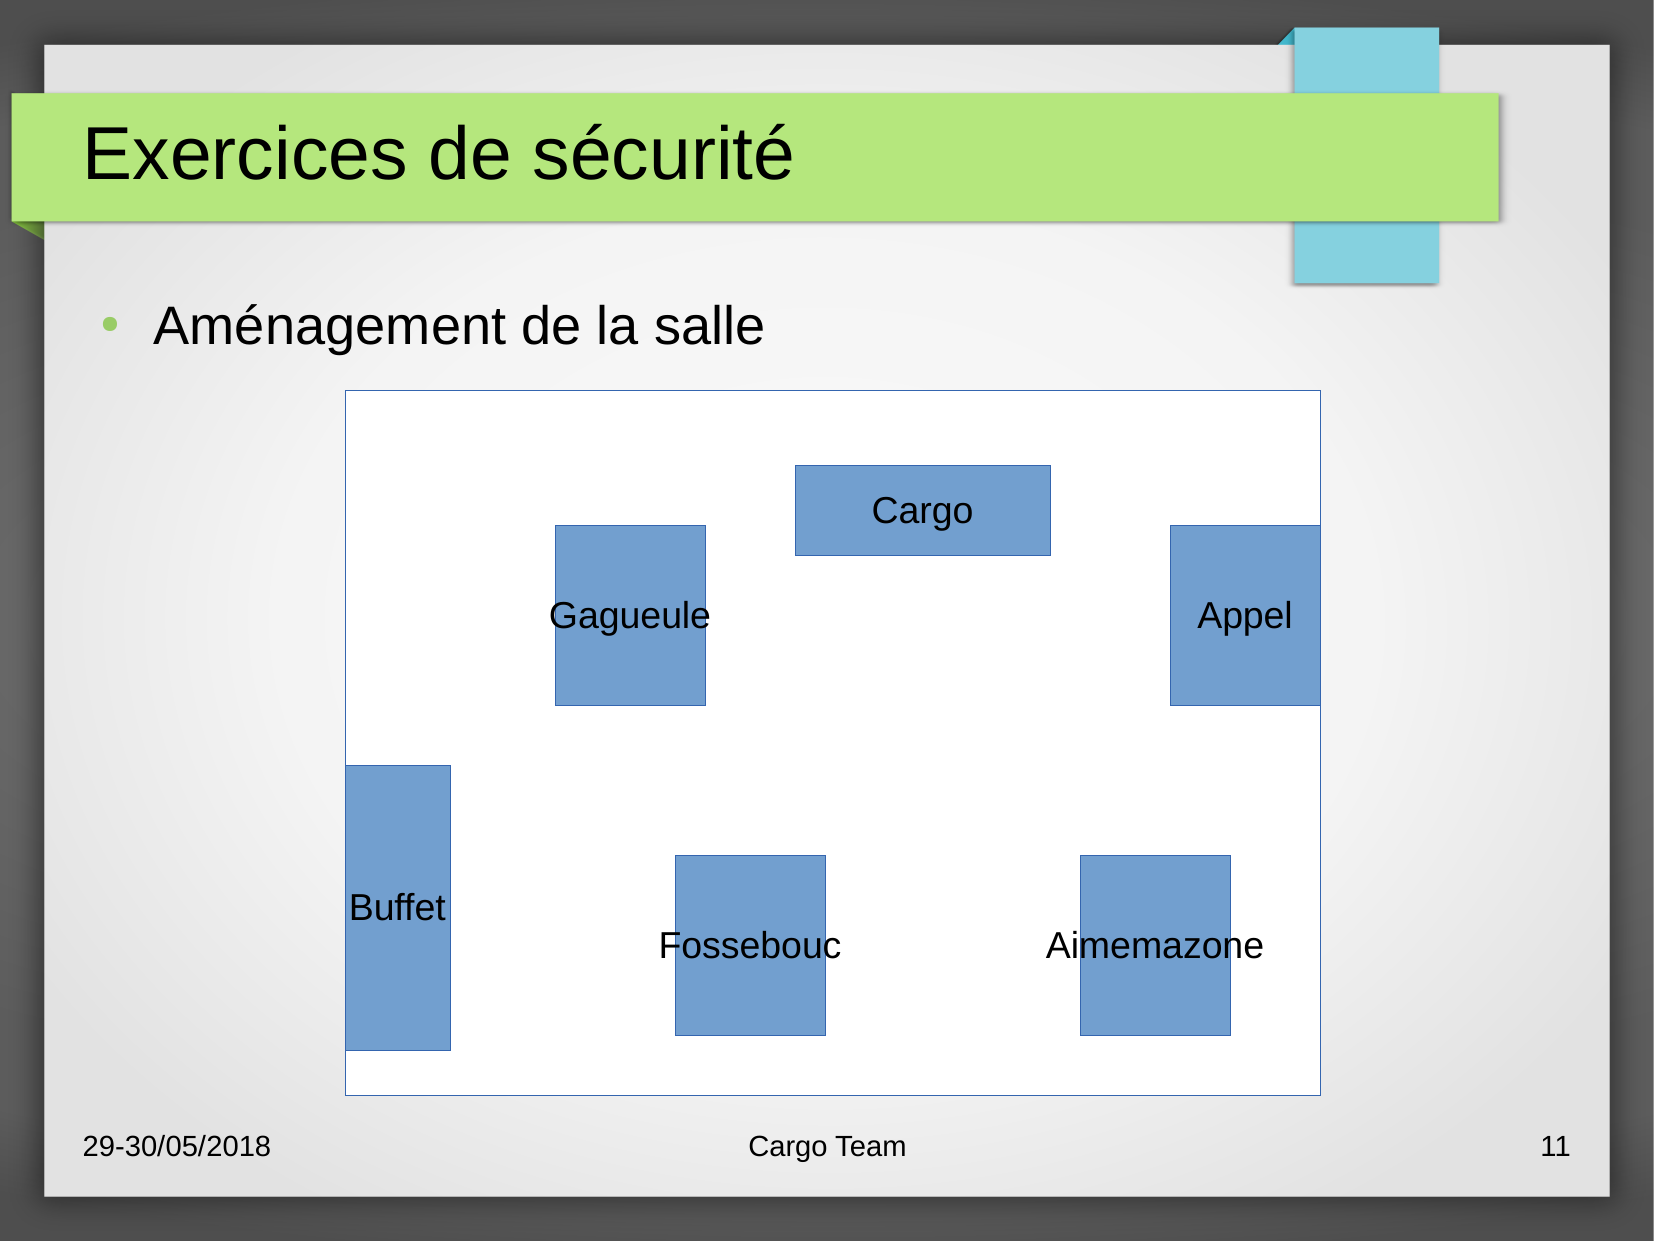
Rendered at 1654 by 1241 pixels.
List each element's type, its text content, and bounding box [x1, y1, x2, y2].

text_box Appel [1170, 525, 1321, 706]
list Aménagement de la salle [82, 295, 1571, 1015]
picture [0, 0, 1654, 1241]
text_box Cargo [795, 465, 1051, 556]
title Exercices de sécurité [82, 94, 1264, 213]
text_box Aimemazone [1080, 855, 1231, 1036]
text_box Gagueule [555, 525, 706, 706]
text_box [345, 390, 1321, 1096]
text_box Fossebouc [675, 855, 826, 1036]
text_box Buffet [345, 765, 451, 1051]
